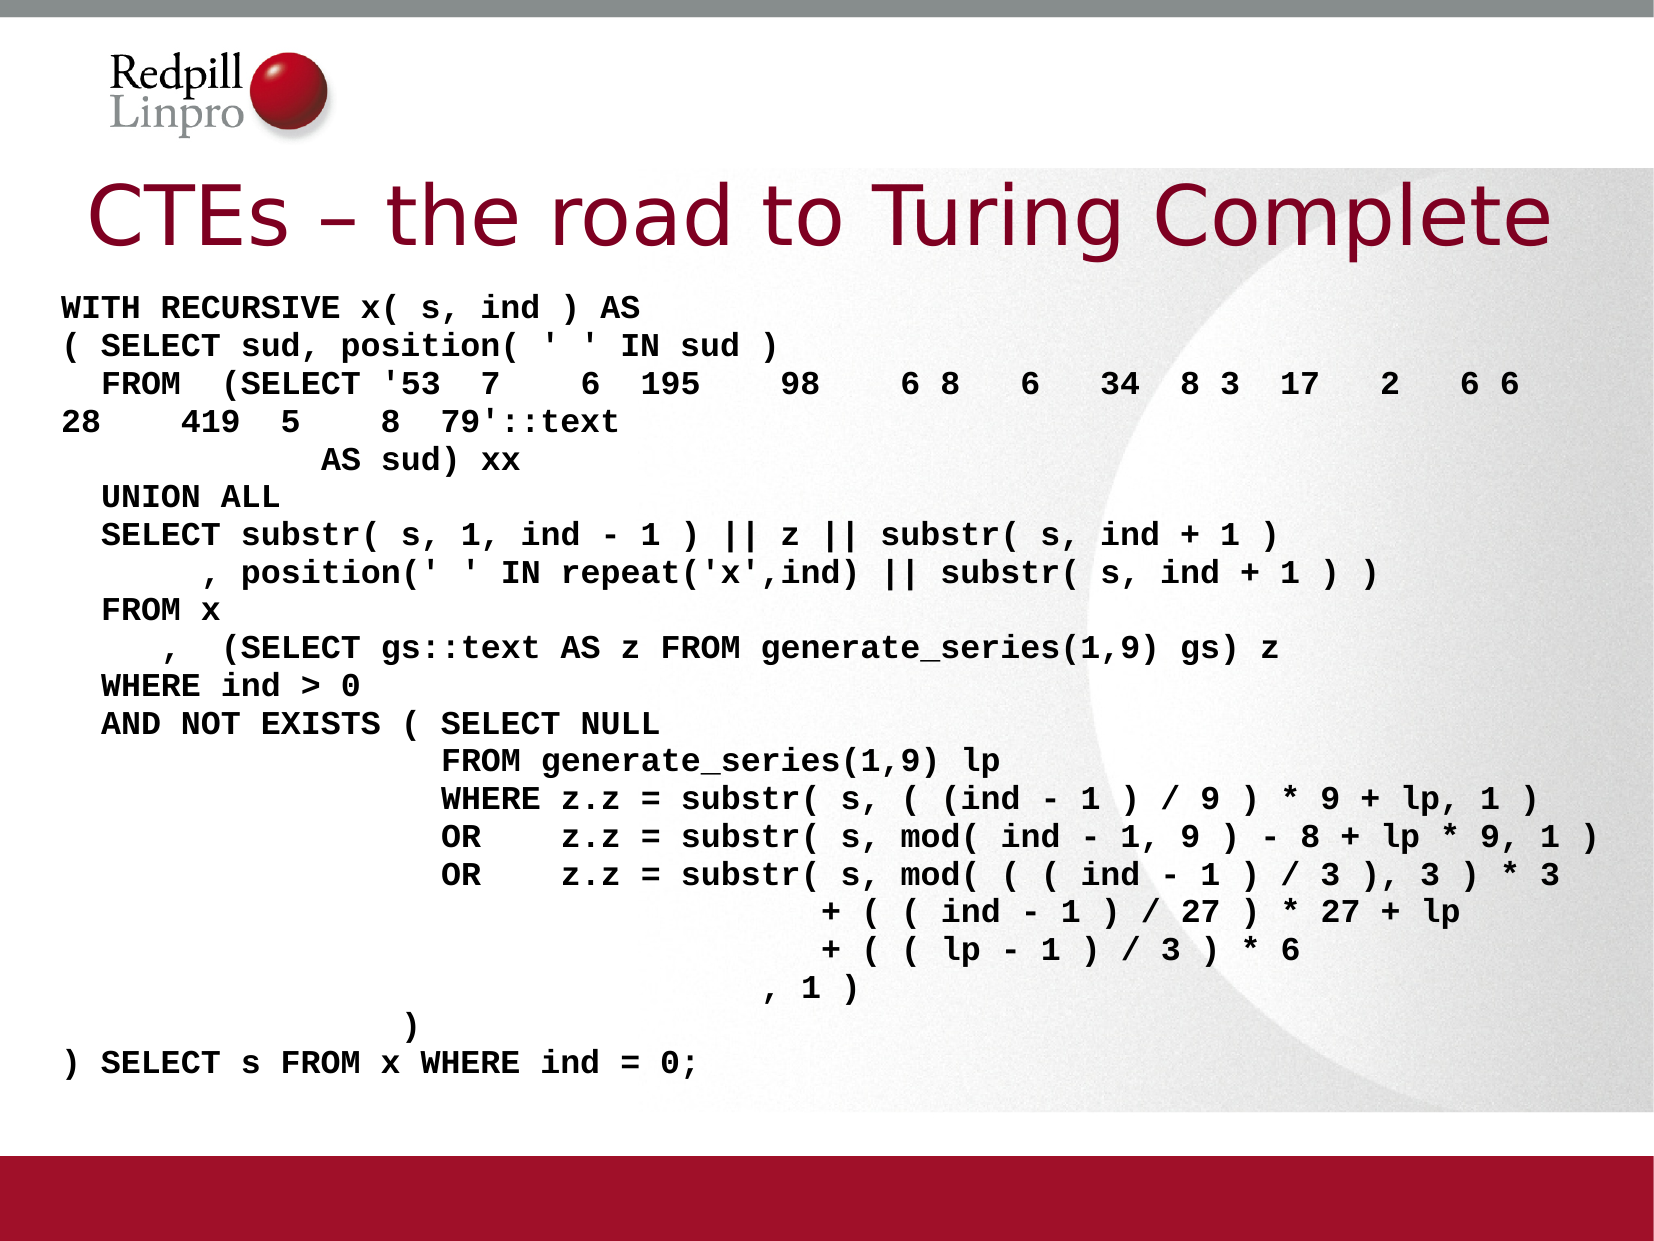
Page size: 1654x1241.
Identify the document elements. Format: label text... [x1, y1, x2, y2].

title CTEs – the road to Turing Complete [76, 140, 1565, 283]
text_box WITH RECURSIVE x( s, ind ) AS ( SELECT sud, position( ' ' IN sud ) FROM (SELECT '53 7 6 195 98 6 8 6 34 8 3 17 2 6 6 28 419 5 8 79'::text AS sud) xx UNION ALL SELECT substr( s, 1, ind - 1 ) || z || substr( s, ind + 1 ) , position(' ' IN repeat('x',ind) || substr( s, ind + 1 ) ) FROM x , (SELECT gs::text AS z FROM generate_series(1,9) gs) z WHERE ind > 0 AND NOT EXISTS ( SELECT NULL FROM generate_series(1,9) lp WHERE z.z = substr( s, ( (ind - 1 ) / 9 ) * 9 + lp, 1 ) OR z.z = substr( s, mod( ind - 1, 9 ) - 8 + lp * 9, 1 ) OR z.z = substr( s, mod( ( ( ind - 1 ) / 3 ), 3 ) * 3 + ( ( ind - 1 ) / 27 ) * 27 + lp + ( ( lp - 1 ) / 3 ) * 6 , 1 ) ) ) SELECT s FROM x WHERE ind = 0; [46, 283, 1654, 1110]
picture [0, 0, 1654, 1241]
